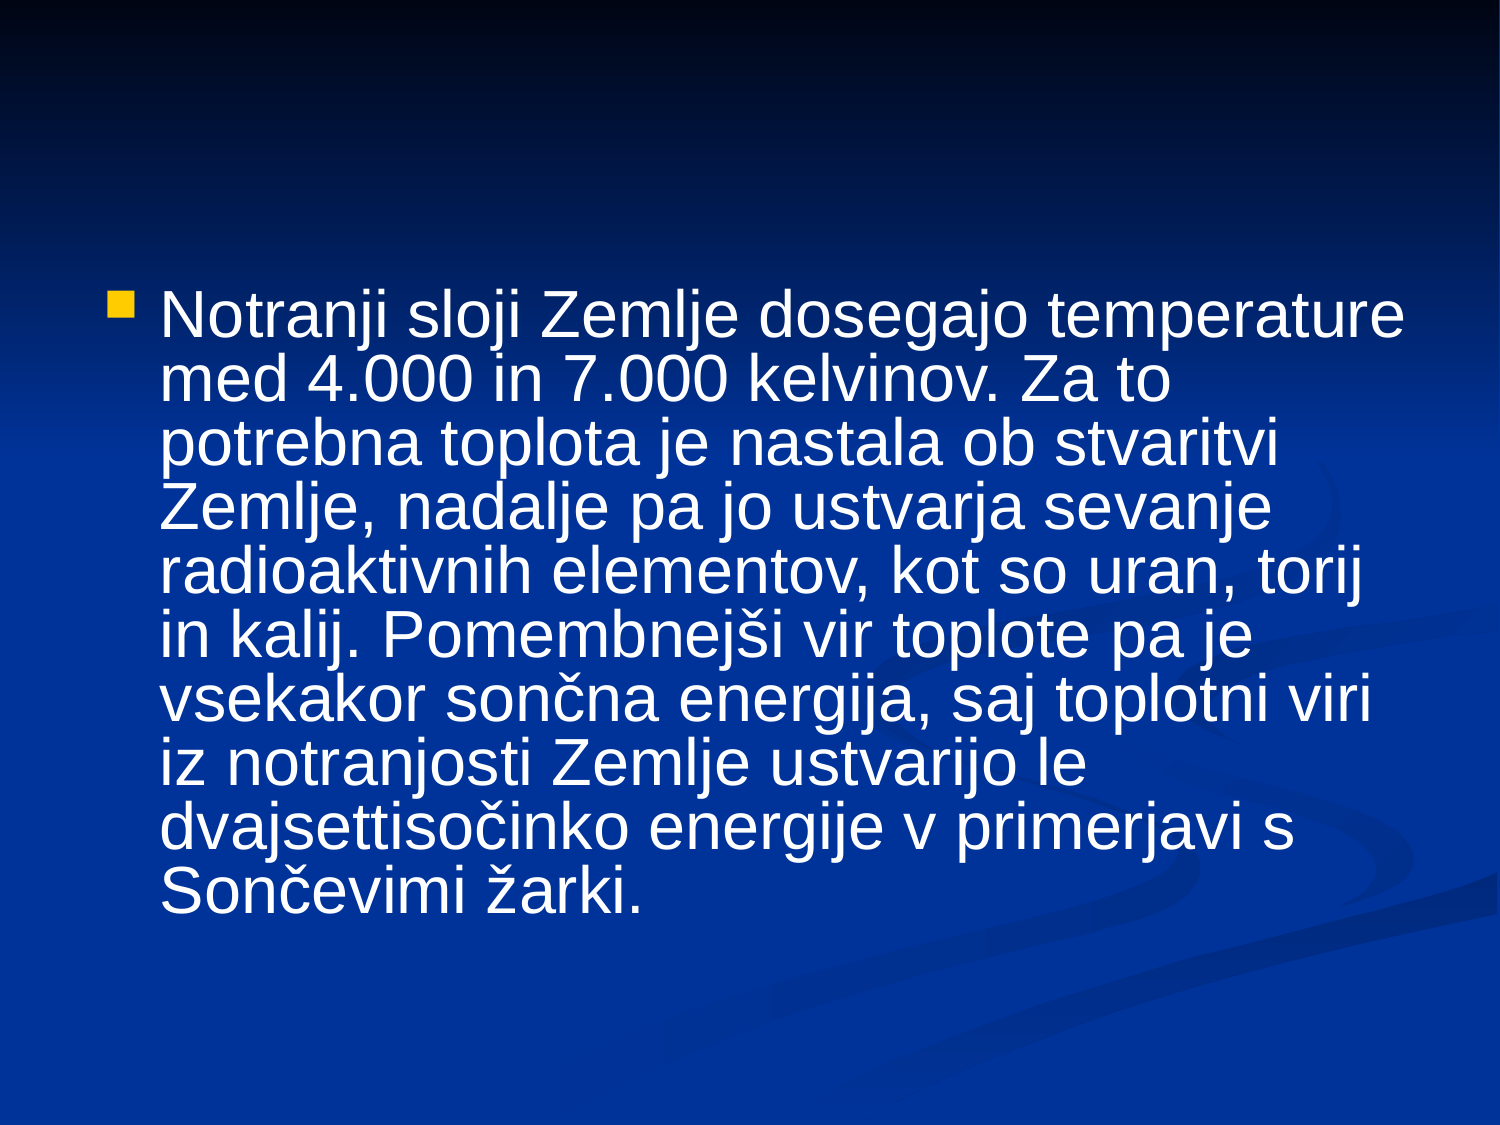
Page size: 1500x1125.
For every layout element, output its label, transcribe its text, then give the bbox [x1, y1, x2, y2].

list Notranji sloji Zemlje dosegajo temperature med 4.000 in 7.000 kelvinov. Za to potrebna toplota je nastala ob stvaritvi Zemlje, nadalje pa jo ustvarja sevanje radioaktivnih elementov, kot so uran, torij in kalij. Pomembnejši vir toplote pa je vsekakor sončna energija, saj toplotni viri iz notranjosti Zemlje ustvarijo le dvajsettisočinko energije v primerjavi s Sončevimi žarki. [88, 278, 1439, 1022]
